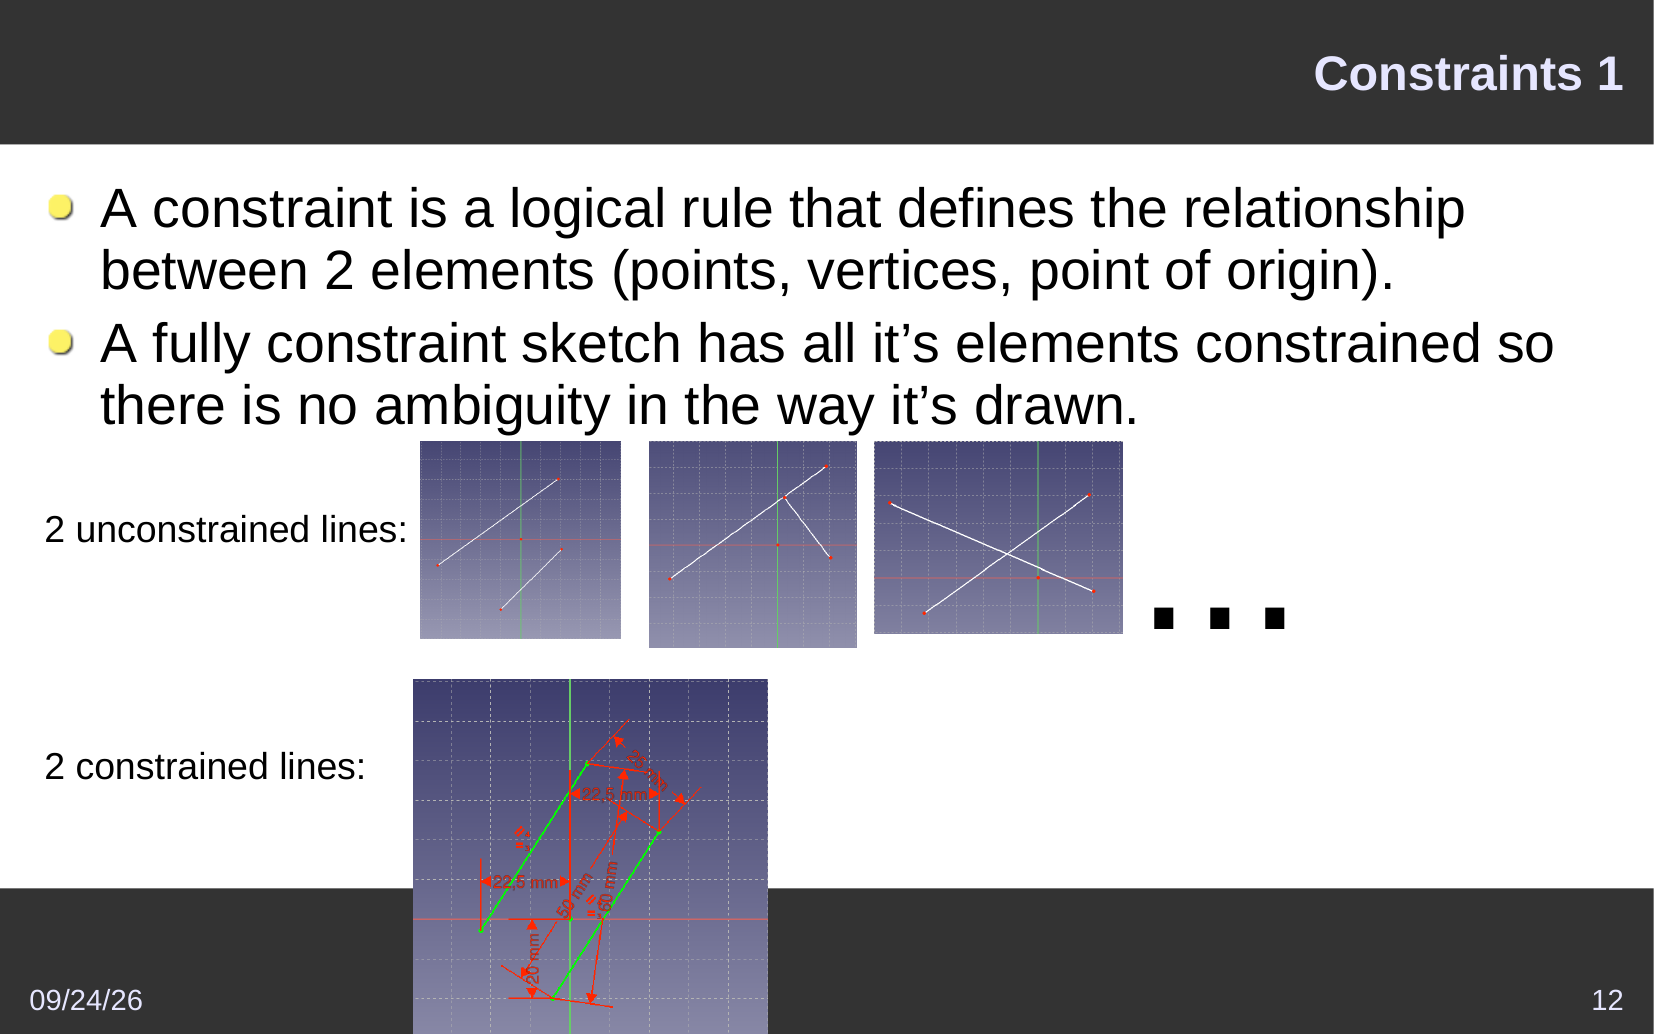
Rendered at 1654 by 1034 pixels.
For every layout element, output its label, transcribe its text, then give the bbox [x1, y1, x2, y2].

text_box 2 constrained lines: [29, 738, 384, 796]
picture [0, 0, 1654, 1034]
text_box ... [1122, 440, 1388, 680]
list A constraint is a logical rule that defines the relationship between 2 elements (points, vertices, point of origin). A fully constraint sketch has all it’s elements constrained so there is no ambiguity in the way it’s drawn. [29, 177, 1625, 489]
text_box 2 unconstrained lines: [29, 500, 443, 573]
title Constraints 1 [29, 16, 1624, 131]
